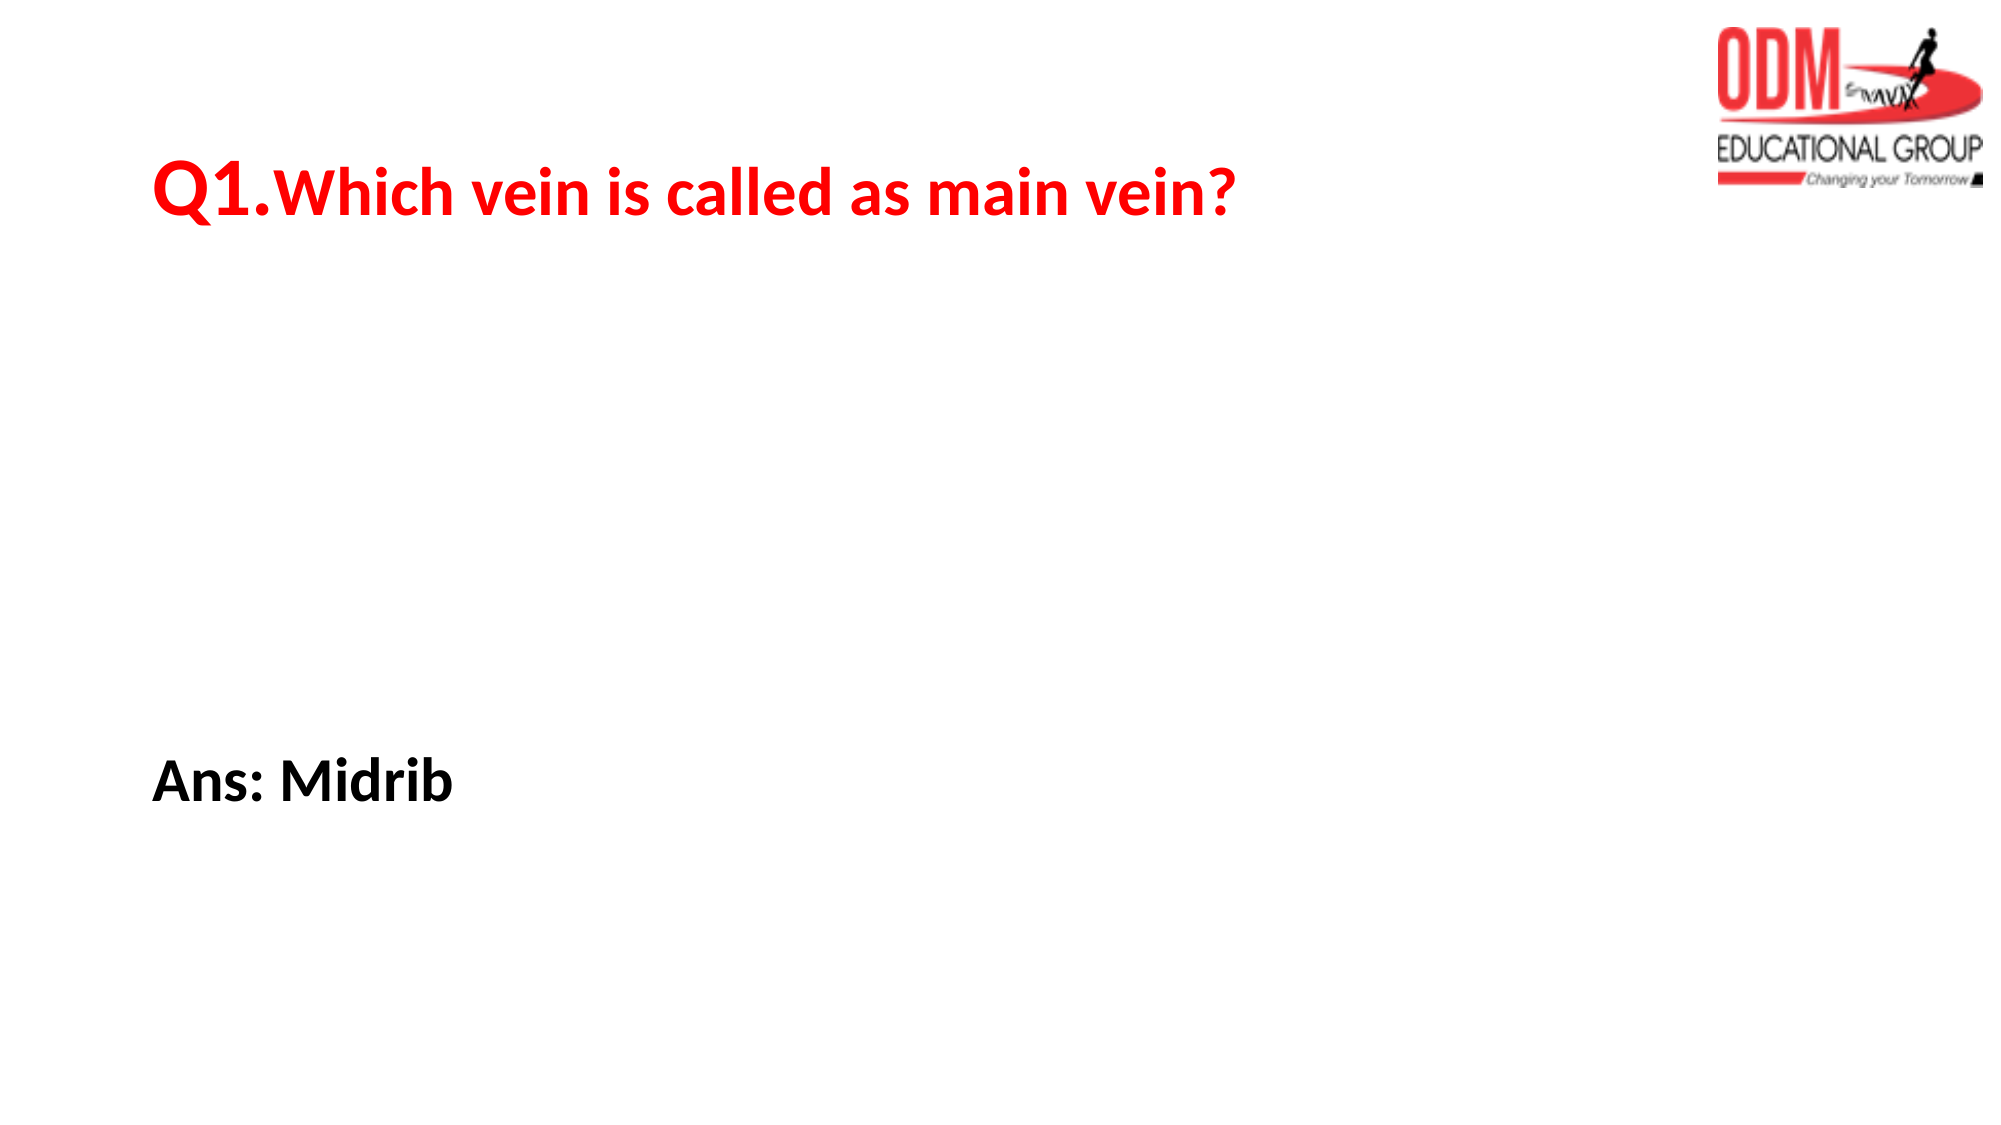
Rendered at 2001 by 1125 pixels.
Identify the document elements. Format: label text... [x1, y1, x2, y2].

picture [1718, 27, 1983, 188]
title Q1.Which vein is called as main vein? [137, 113, 1863, 265]
list Ans: Midrib [137, 731, 1889, 884]
